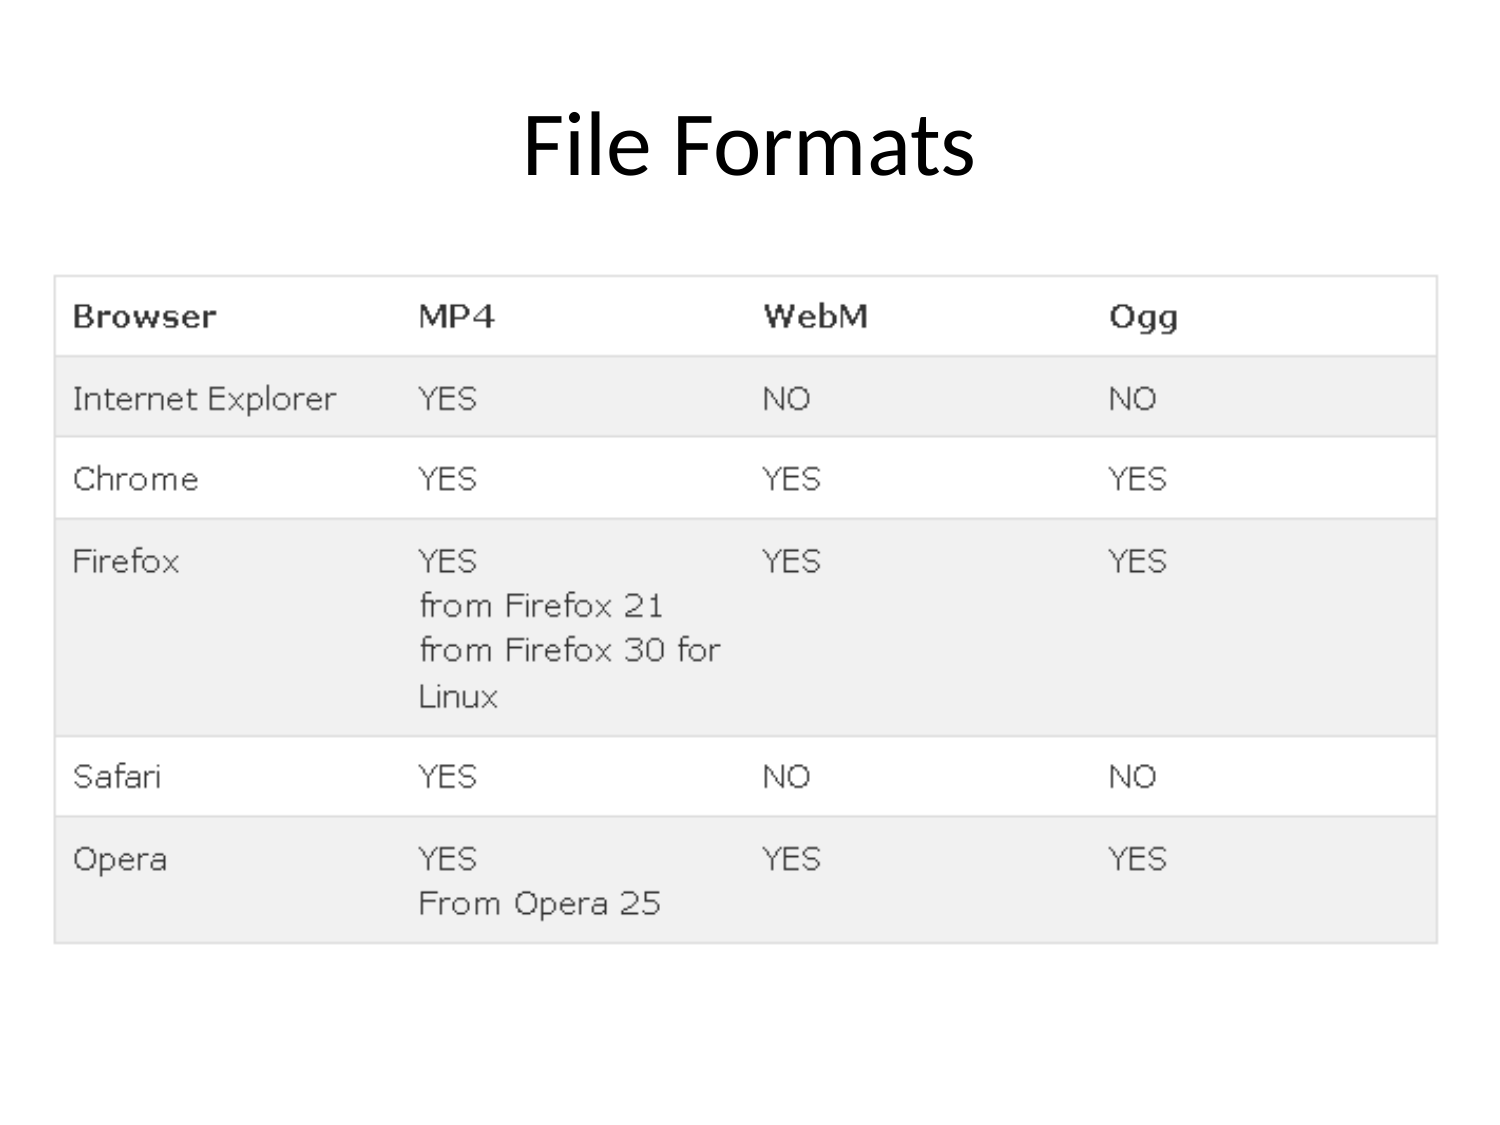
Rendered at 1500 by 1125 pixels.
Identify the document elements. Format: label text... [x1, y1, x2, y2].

title File Formats [75, 45, 1425, 233]
picture [50, 267, 1447, 951]
